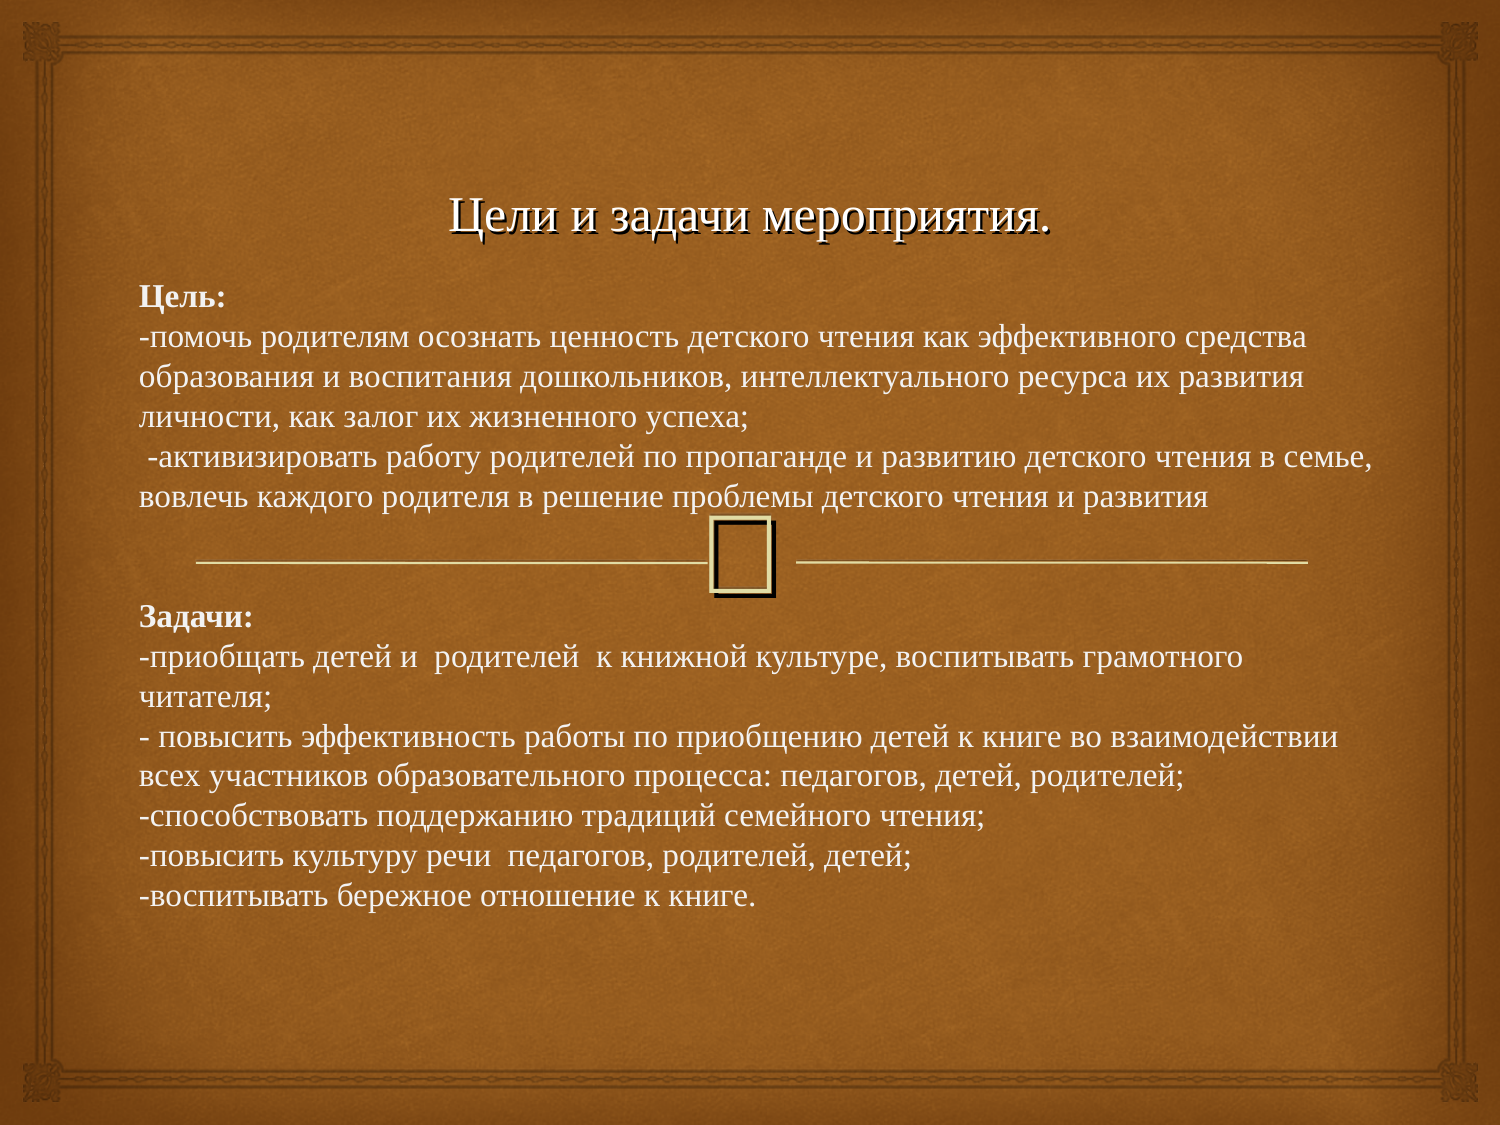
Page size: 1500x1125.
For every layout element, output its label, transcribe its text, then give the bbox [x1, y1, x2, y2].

subtitle Цели и задачи мероприятия. [112, 101, 1388, 1047]
text_box Цель: -помочь родителям осознать ценность детского чтения как эффективного средства образования и воспитания дошкольников, интеллектуального ресурса их развития личности, как залог их жизненного успеха; -активизировать работу родителей по пропаганде и развитию детского чтения в семье, вовлечь каждого родителя в решение проблемы детского чтения и развития Задачи: -приобщать детей и родителей к книжной культуре, воспитывать грамотного читателя; - повысить эффективность работы по приобщению детей к книге во взаимодействии всех участников образовательного процесса: педагогов, детей, родителей; -способствовать поддержанию традиций семейного чтения; -повысить культуру речи педагогов, родителей, детей; -воспитывать бережное отношение к книге. [124, 267, 1412, 921]
